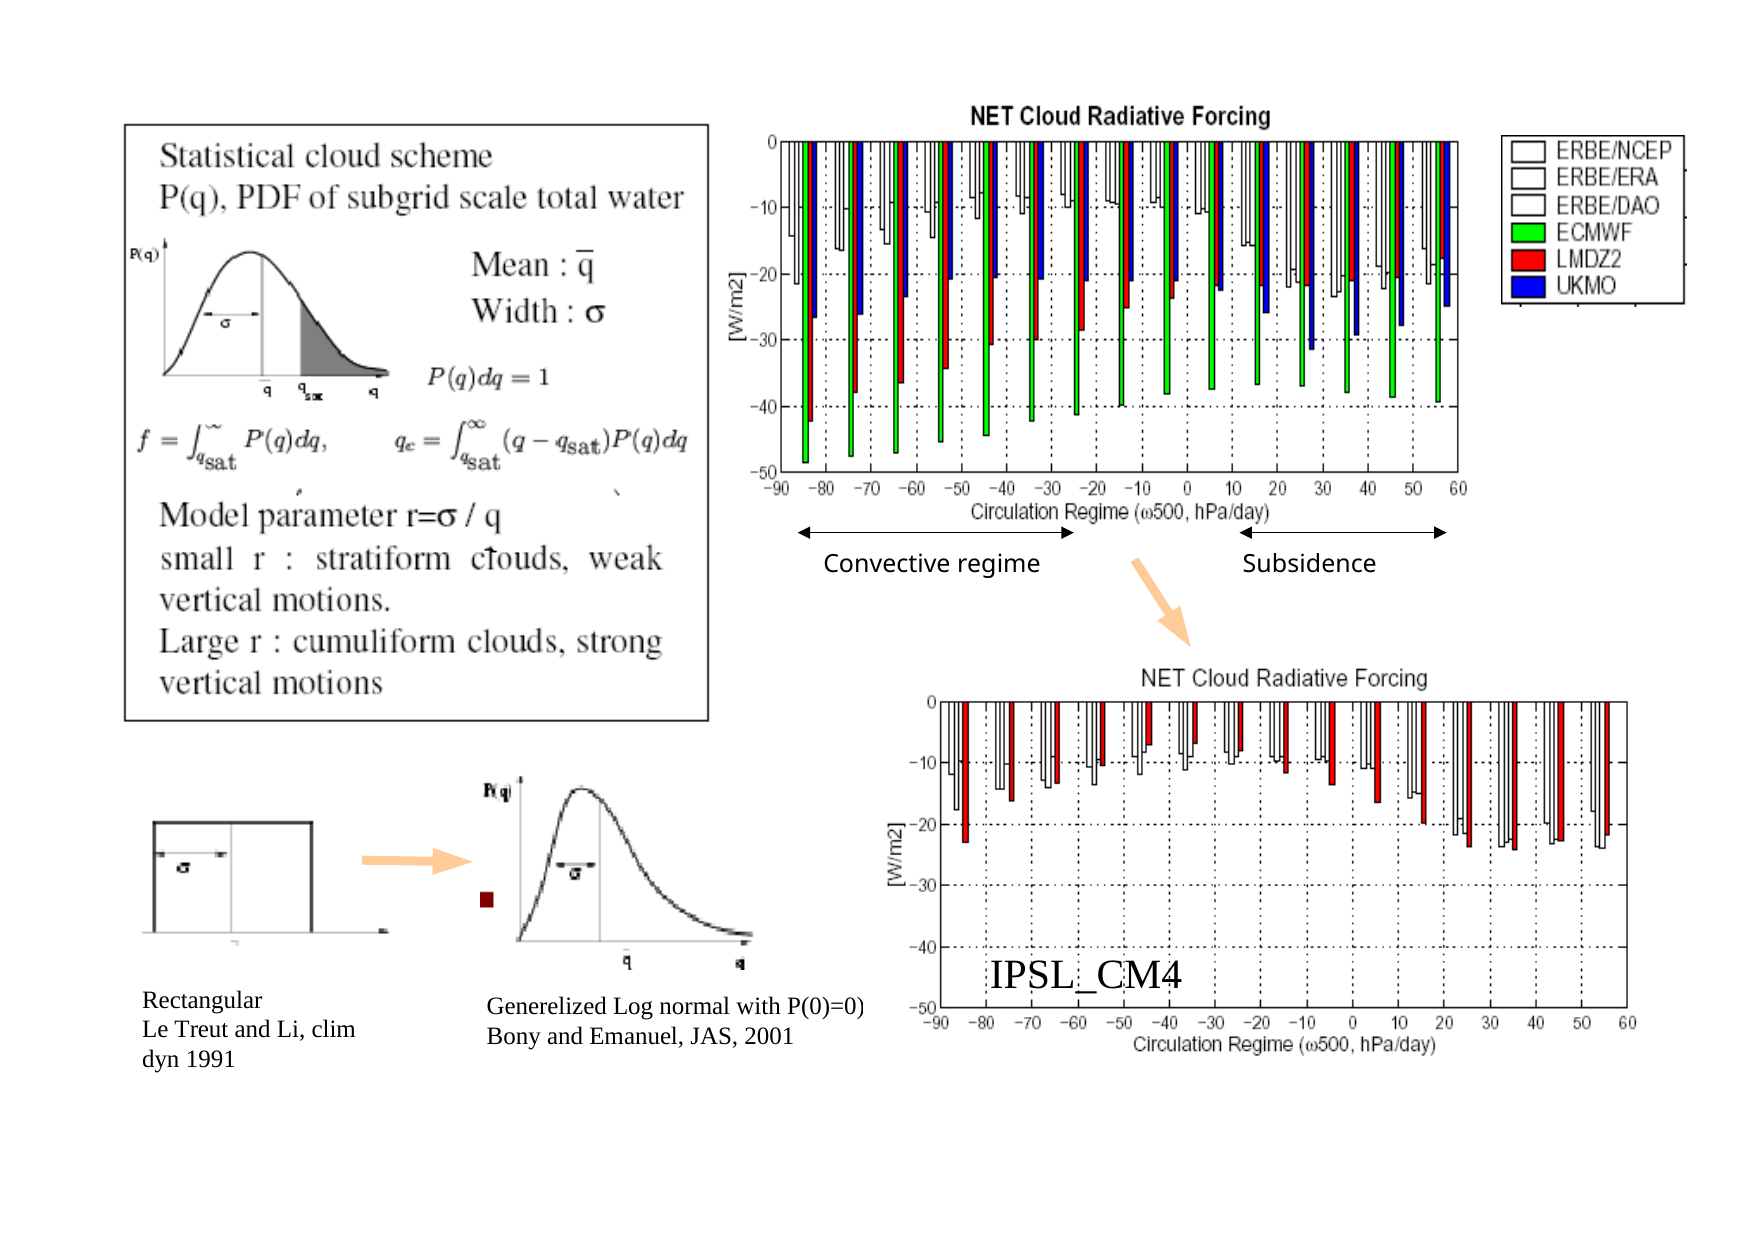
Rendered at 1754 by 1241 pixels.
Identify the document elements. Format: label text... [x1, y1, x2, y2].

picture [127, 804, 412, 946]
text_box Generelized Log normal with P(0)=0) Bony and Emanuel, JAS, 2001 [471, 983, 863, 1066]
picture [1252, 533, 1434, 537]
text_box Subsidence [1188, 534, 1419, 593]
picture [480, 768, 807, 970]
picture [863, 666, 1661, 1081]
picture [102, 95, 1687, 741]
text_box Rectangular Le Treut and Li, clim dyn 1991 [127, 976, 405, 1093]
text_box IPSL_CM4 [974, 940, 1259, 1030]
text_box Convective regime [808, 534, 1076, 593]
